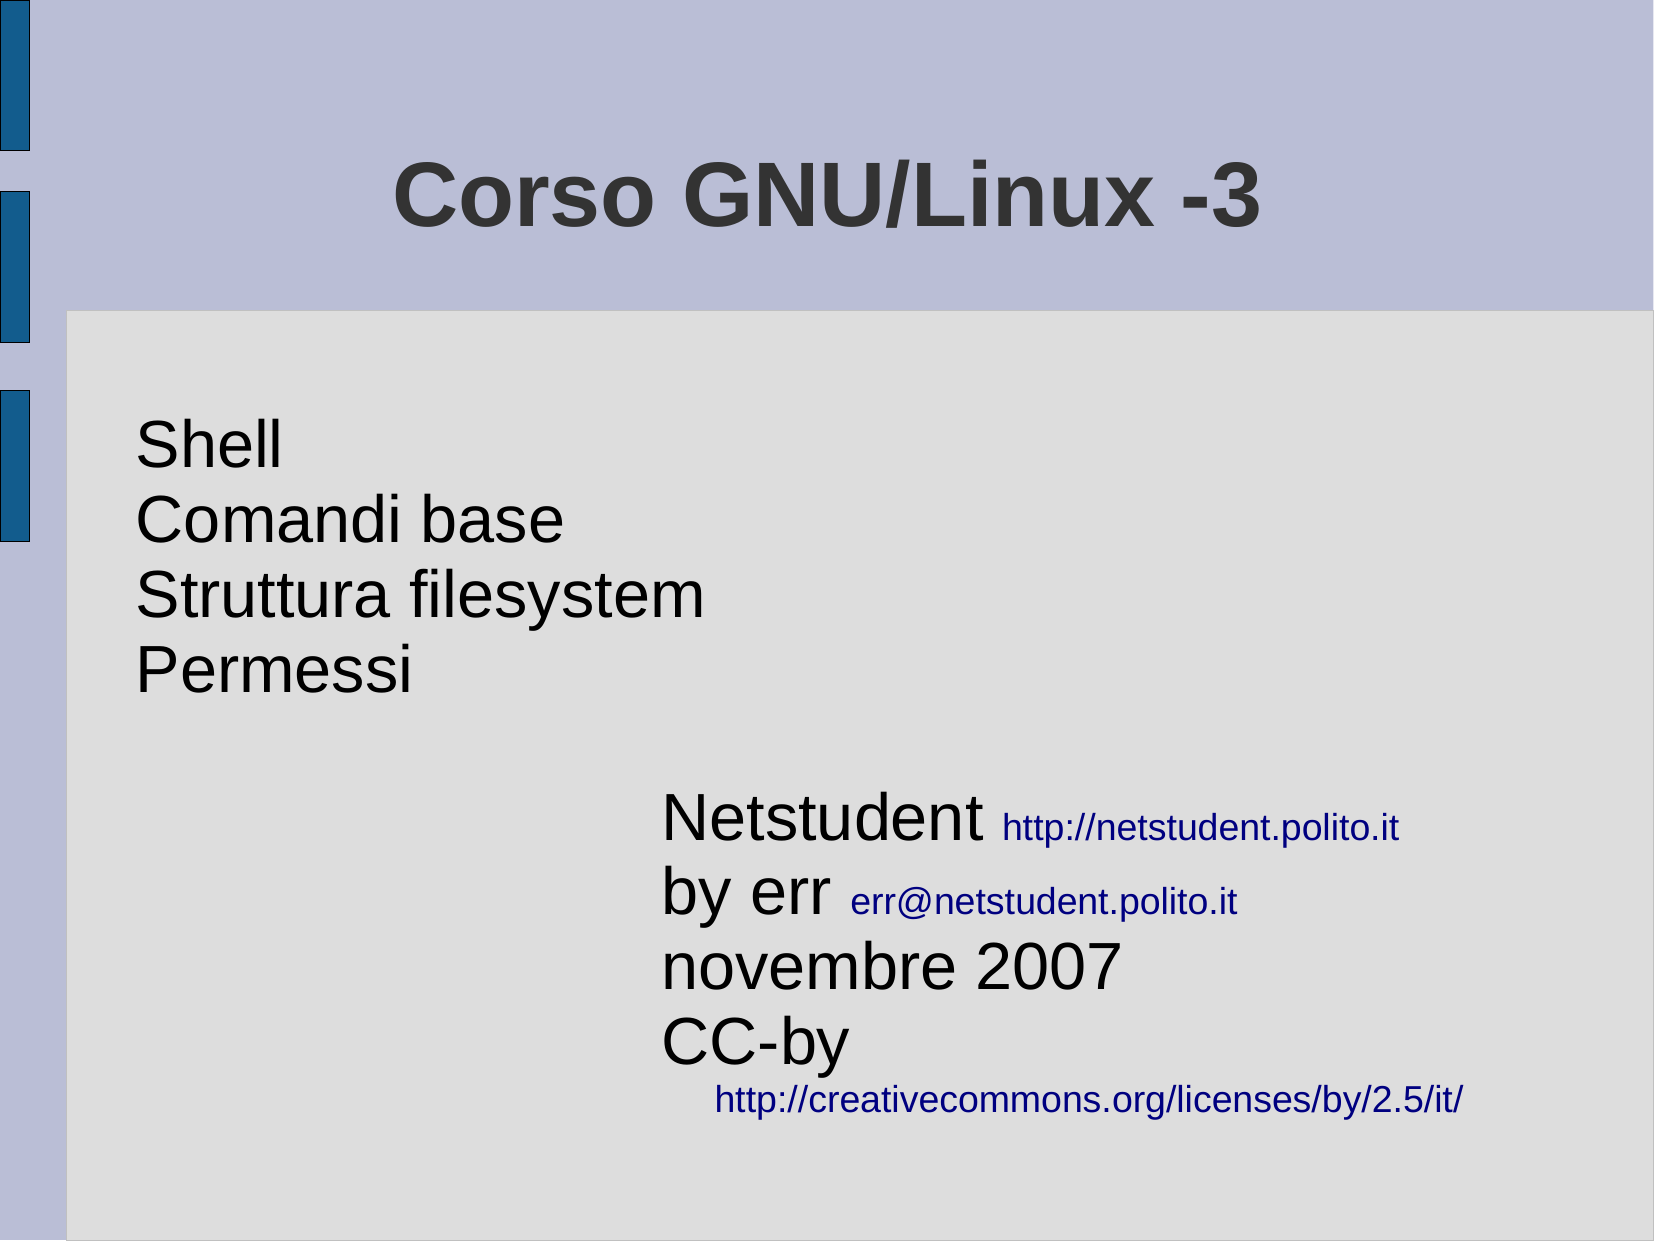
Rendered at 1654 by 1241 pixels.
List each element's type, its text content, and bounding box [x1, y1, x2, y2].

title Corso GNU/Linux -3 [121, 91, 1534, 299]
list Shell Comandi base Struttura filesystem Permessi [118, 407, 798, 1176]
list Netstudent http://netstudent.polito.it by err err@netstudent.polito.it novembre 2007 CC-by http://creativecommons.org/licenses/by/2.5/it/ [643, 779, 1617, 1241]
